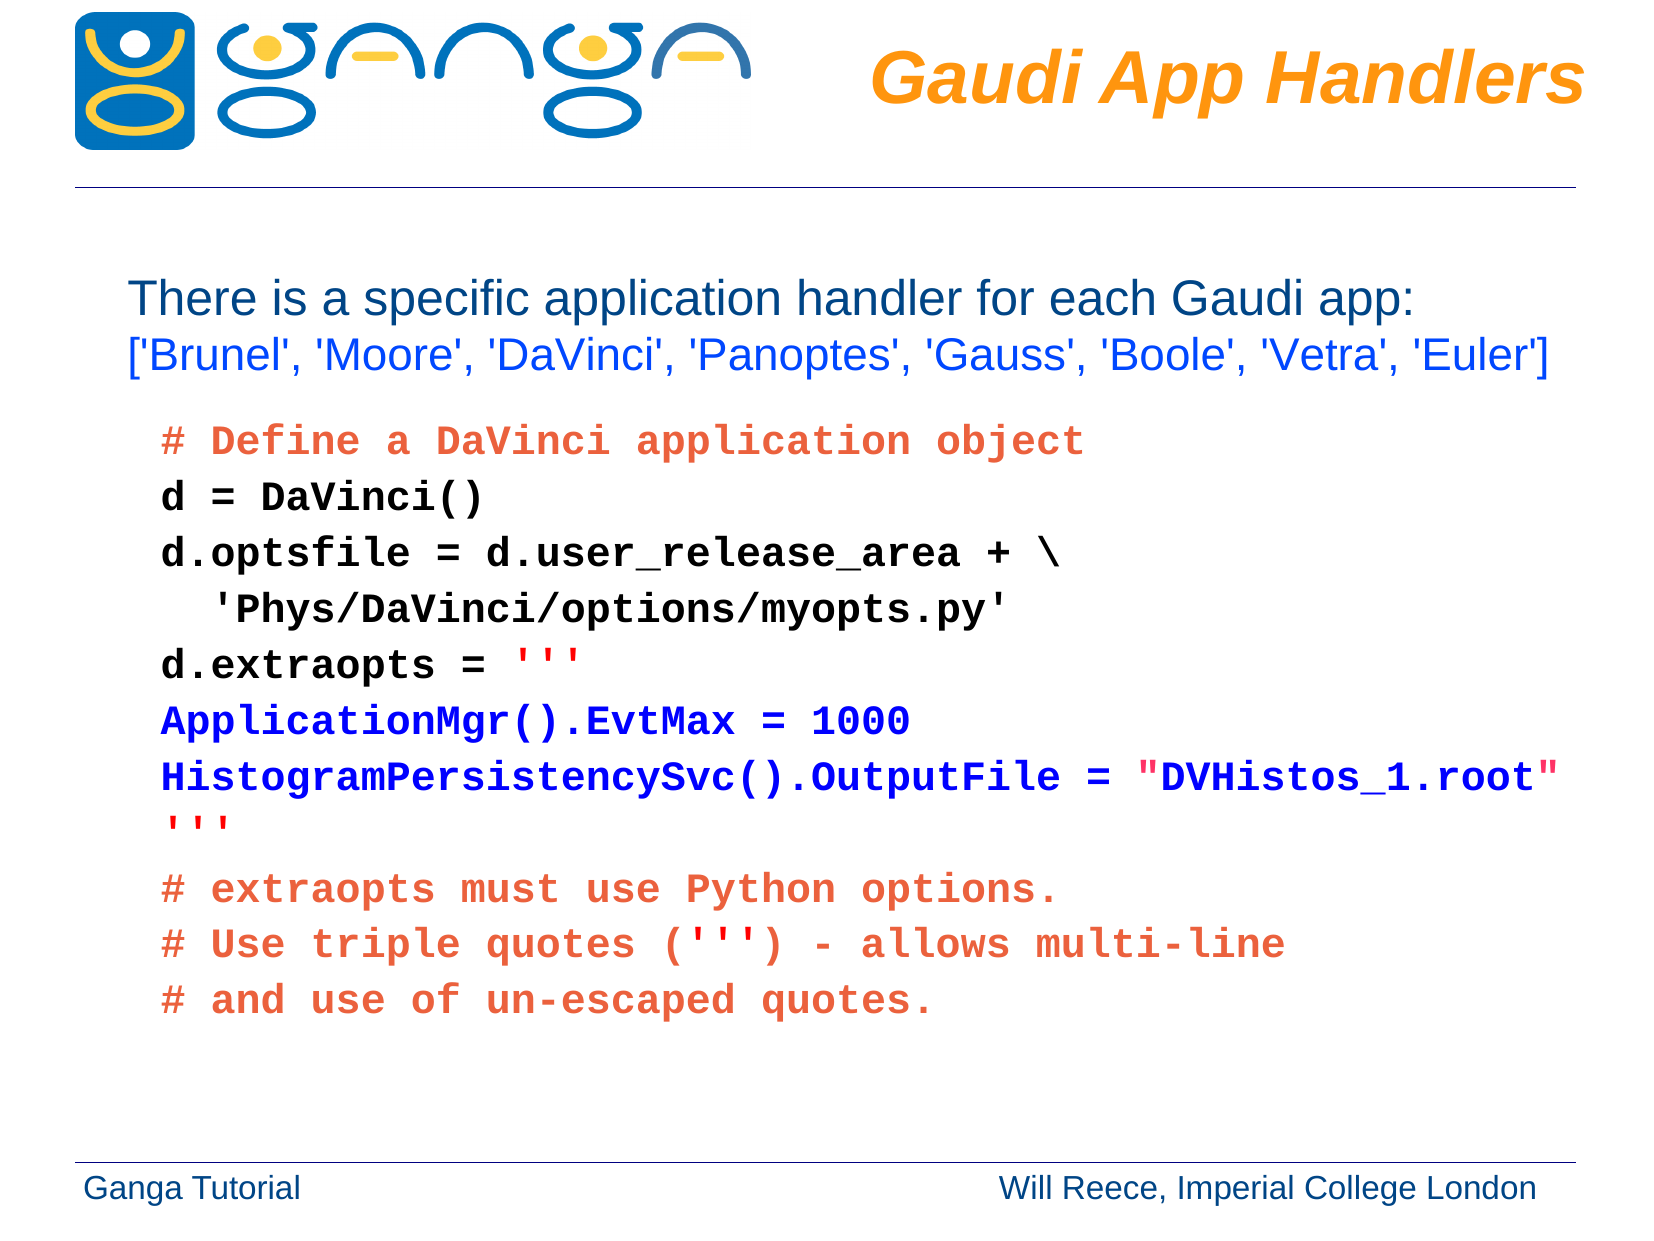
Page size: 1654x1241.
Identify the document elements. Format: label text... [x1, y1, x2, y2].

picture [75, 12, 751, 151]
text_box # Define a DaVinci application object d = DaVinci() d.optsfile = d.user_release_area + \ 'Phys/DaVinci/options/myopts.py' d.extraopts = ''' ApplicationMgr().EvtMax = 1000 HistogramPersistencySvc().OutputFile = "DVHistos_1.root" ''' # extraopts must use Python options. # Use triple quotes (''') - allows multi-line # and use of un-escaped quotes. [145, 412, 1654, 1034]
text_box Will Reece, Imperial College London [984, 1163, 1553, 1215]
text_box There is a specific application handler for each Gaudi app: ['Brunel', 'Moore', 'DaVinci', 'Panoptes', 'Gauss', 'Boole', 'Vetra', 'Euler'] [112, 262, 1577, 389]
text_box Ganga Tutorial [68, 1162, 317, 1215]
title Gaudi App Handlers [823, 35, 1635, 120]
